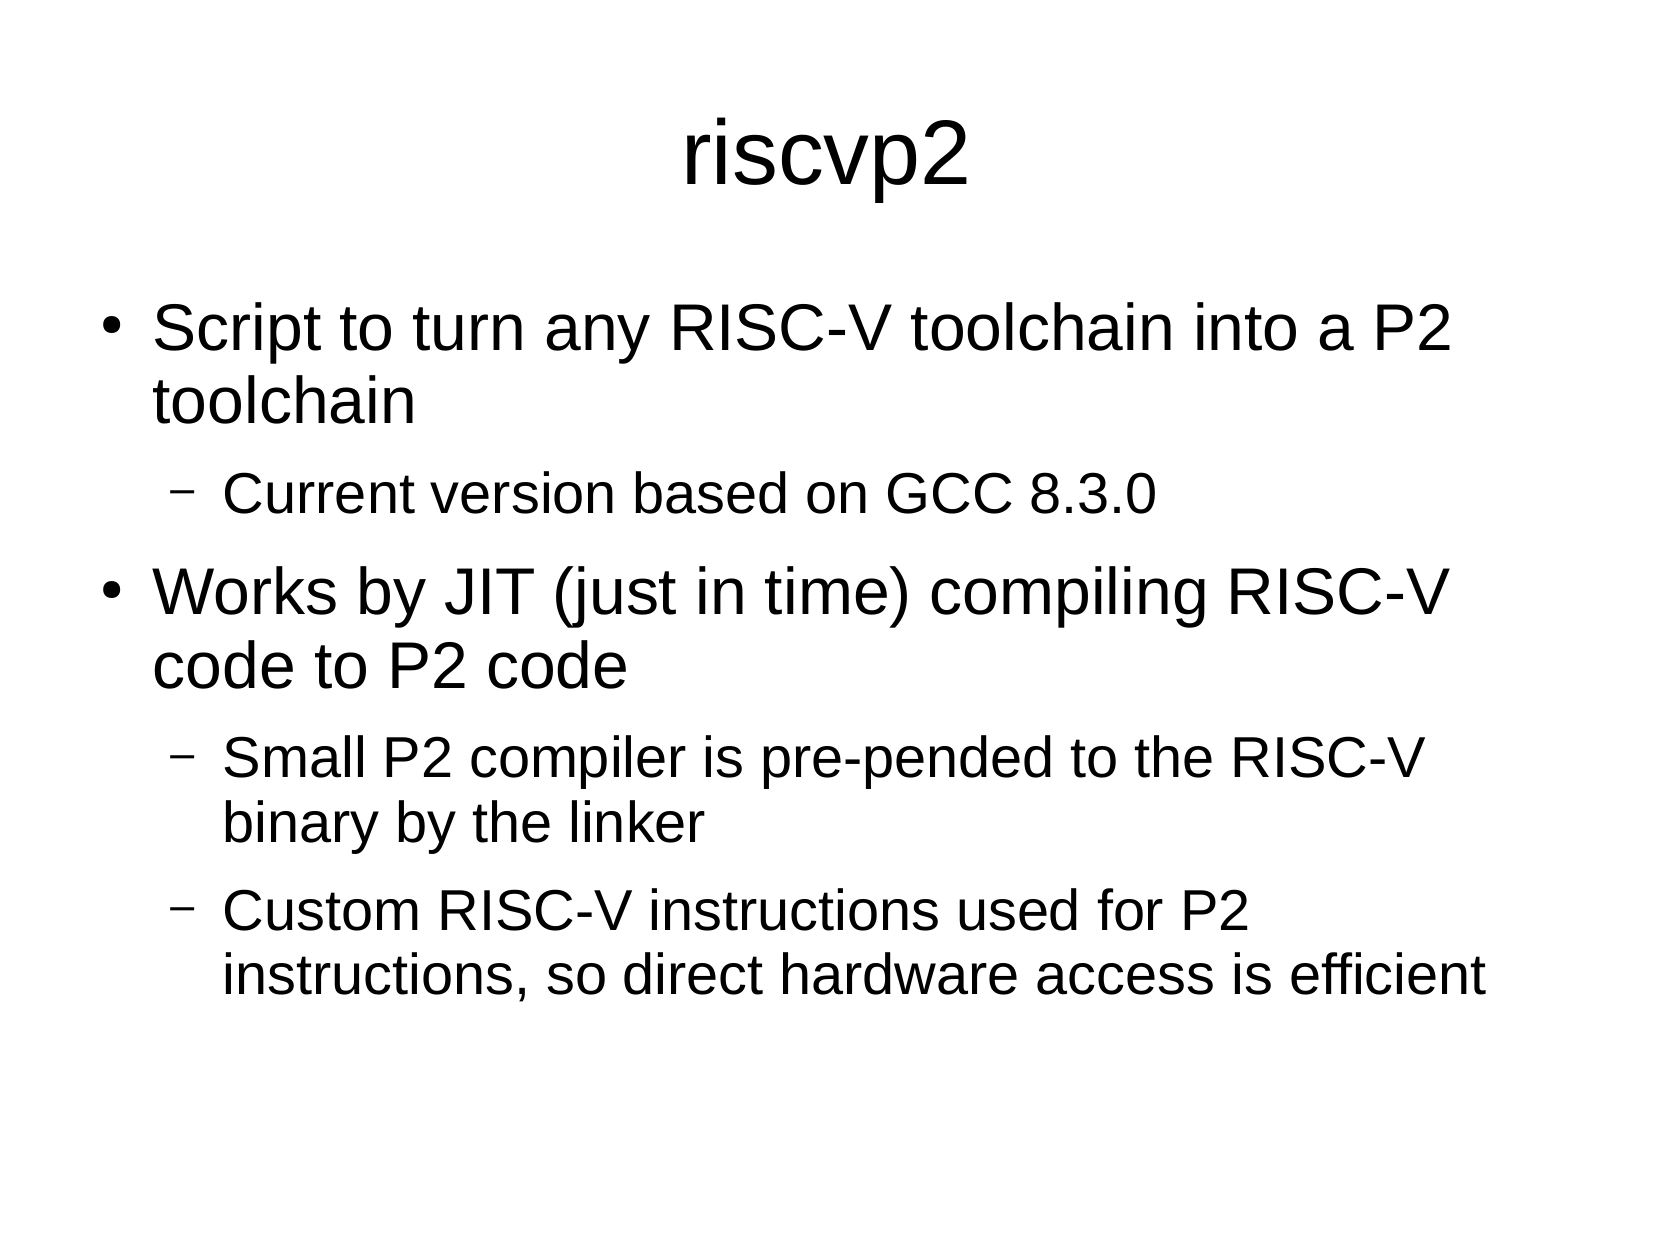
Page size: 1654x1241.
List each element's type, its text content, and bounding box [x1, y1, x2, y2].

title riscvp2 [82, 49, 1571, 257]
list Script to turn any RISC-V toolchain into a P2 toolchain Current version based on GCC 8.3.0 Works by JIT (just in time) compiling RISC-V code to P2 code Small P2 compiler is pre-pended to the RISC-V binary by the linker Custom RISC-V instructions used for P2 instructions, so direct hardware access is efficient [82, 290, 1571, 1010]
